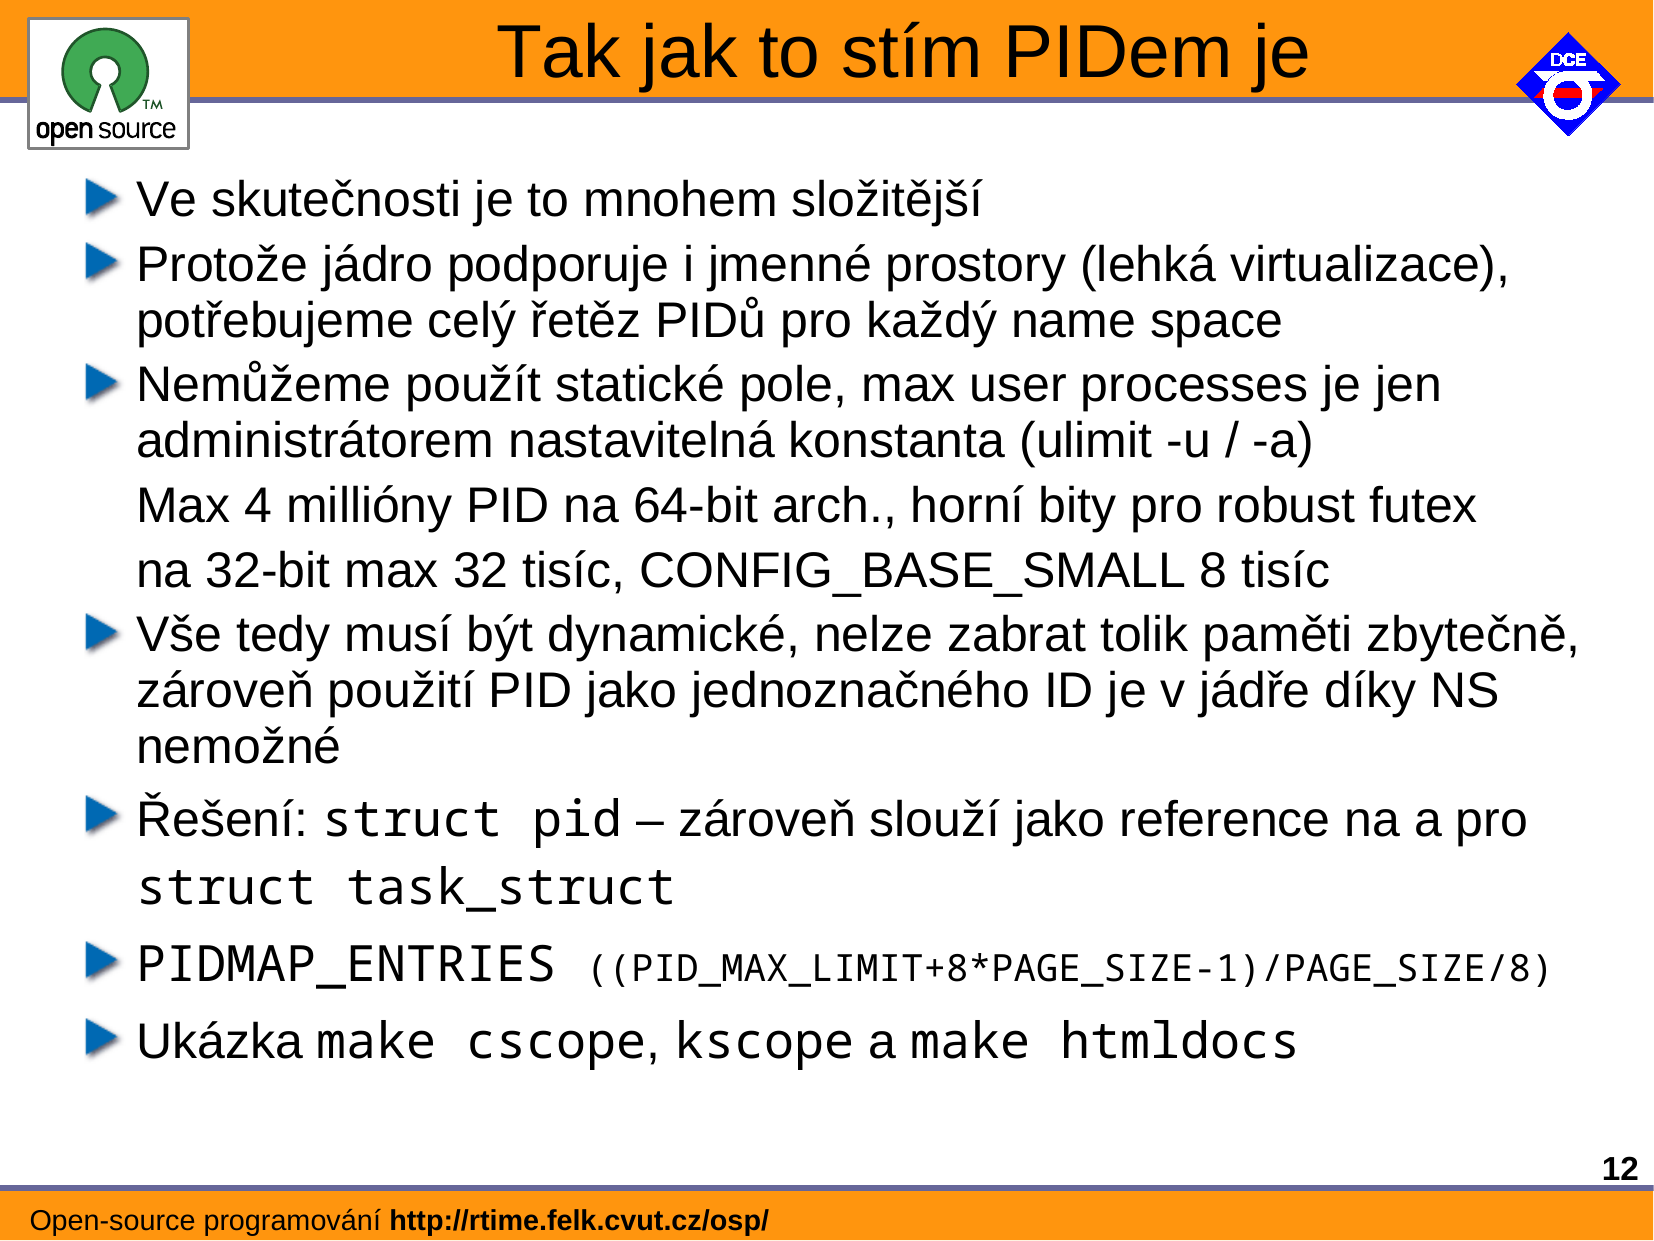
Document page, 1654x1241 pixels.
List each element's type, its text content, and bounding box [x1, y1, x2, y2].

title Tak jak to stím PIDem je [178, 4, 1631, 98]
list Ve skutečnosti je to mnohem složitější Protože jádro podporuje i jmenné prostory (lehká virtualizace), potřebujeme celý řetěz PIDů pro každý name space Nemůžeme použít statické pole, max user processes je jen administrátorem nastavitelná konstanta (ulimit -u / -a) Max 4 millióny PID na 64-bit arch., horní bity pro robust futex na 32-bit max 32 tisíc, CONFIG_BASE_SMALL 8 tisíc Vše tedy musí být dynamické, nelze zabrat tolik paměti zbytečně, zároveň použití PID jako jednoznačného ID je v jádře díky NS nemožné Řešení: struct pid – zároveň slouží jako reference na a pro struct task_struct PIDMAP_ENTRIES ((PID_MAX_LIMIT+8*PAGE_SIZE-1)/PAGE_SIZE/8) Ukázka make cscope, kscope a make htmldocs [65, 171, 1589, 1142]
